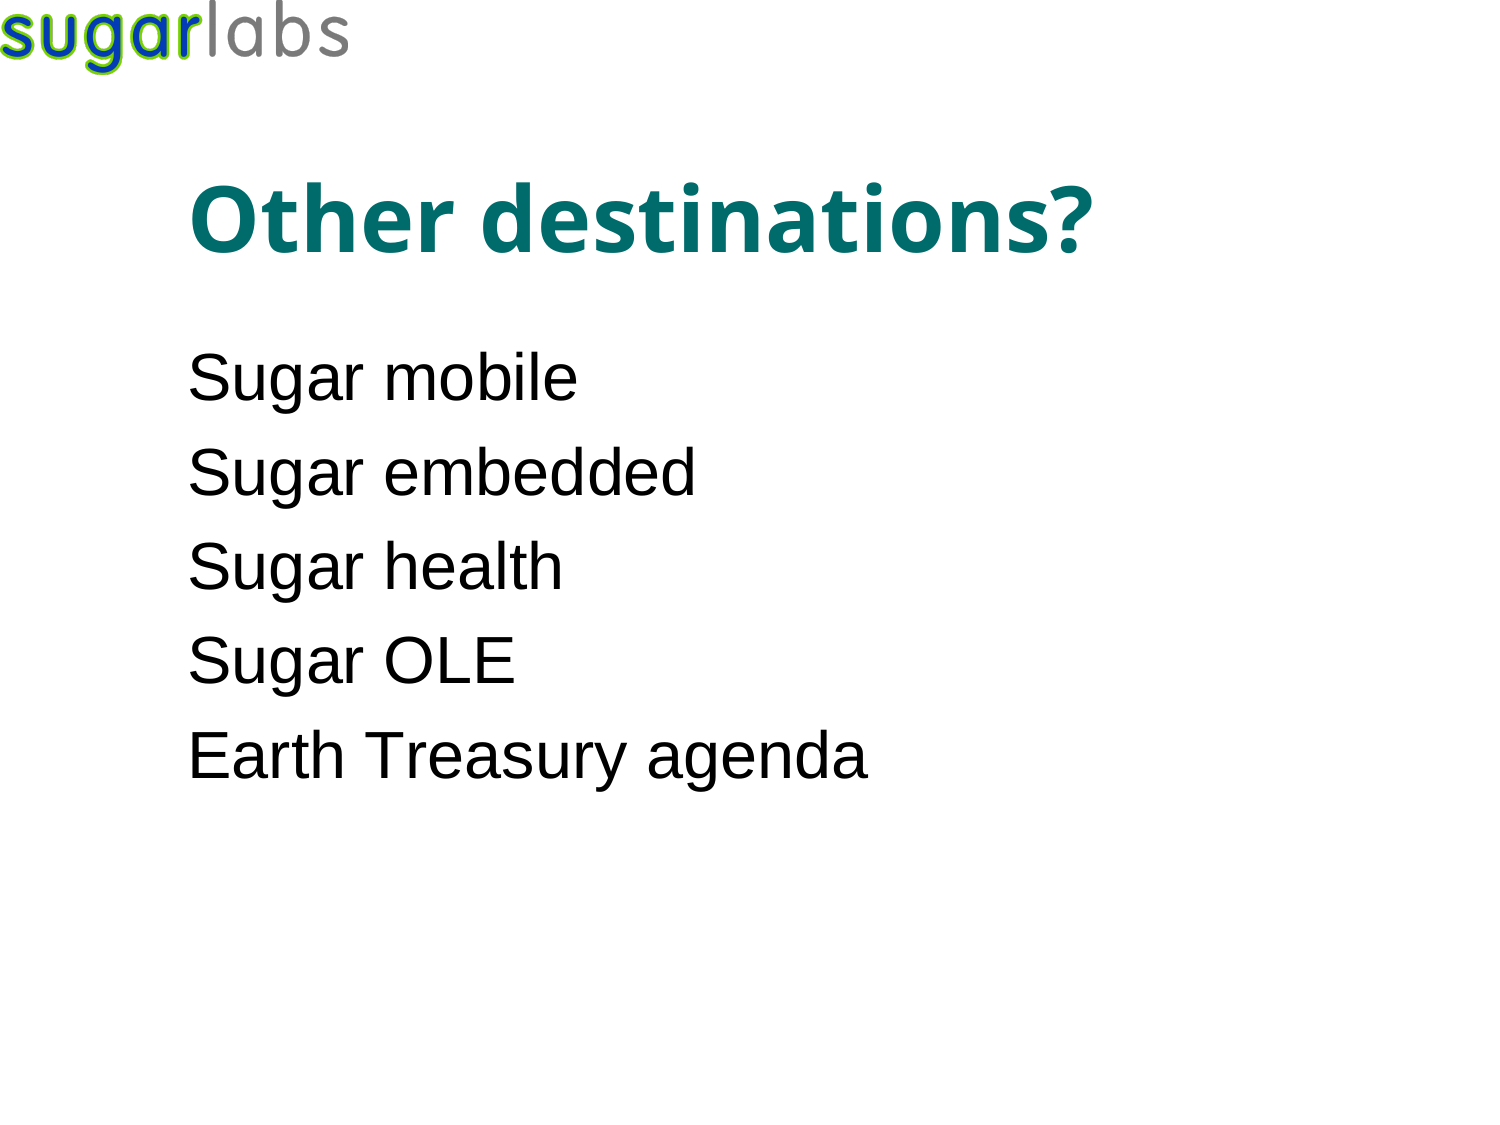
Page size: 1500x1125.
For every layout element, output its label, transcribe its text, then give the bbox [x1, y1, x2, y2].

list Sugar mobile Sugar embedded Sugar health Sugar OLE Earth Treasury agenda [187, 337, 1425, 1027]
title Other destinations? [187, 82, 1500, 331]
picture [0, 0, 348, 75]
